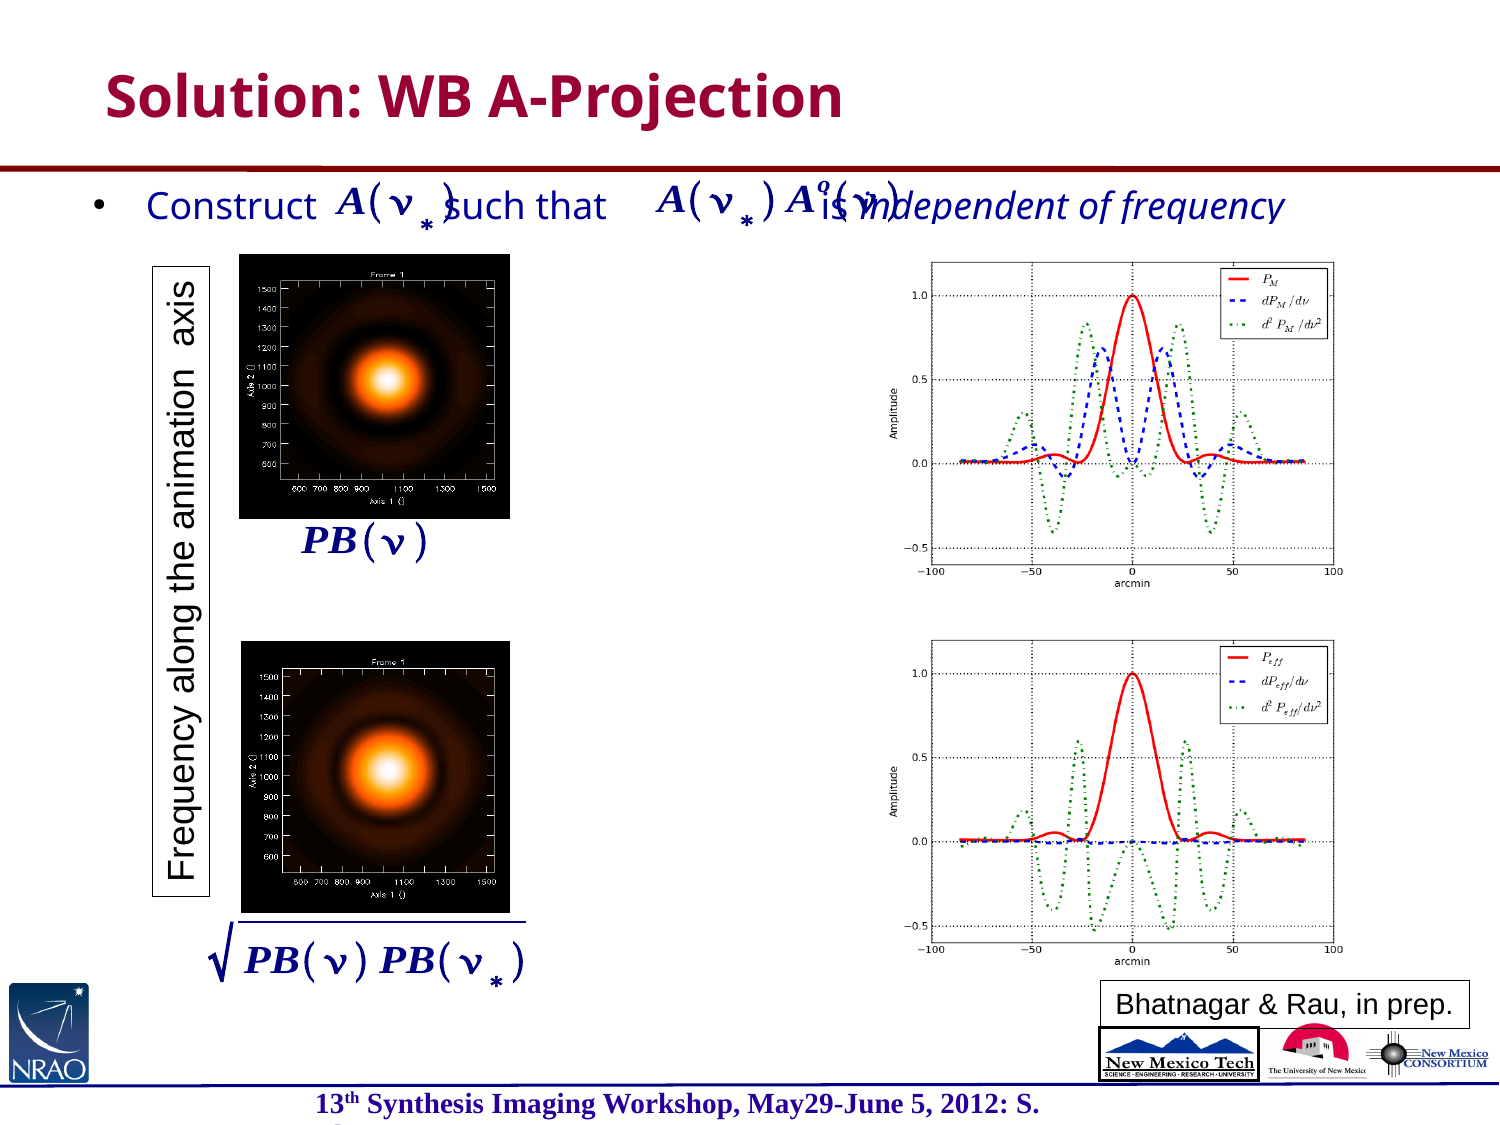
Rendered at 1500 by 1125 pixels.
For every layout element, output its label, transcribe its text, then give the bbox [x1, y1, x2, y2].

text_box Frequency along the animation axis [152, 266, 210, 897]
list Construct such that is independent of frequency [914, 179, 1483, 453]
chart [287, 508, 442, 568]
picture [0, 0, 1500, 166]
chart [196, 918, 538, 995]
list Construct such that is independent of frequency [75, 179, 866, 453]
text_box Bhatnagar & Rau, in prep. [1100, 980, 1470, 1029]
picture [0, 172, 1500, 1125]
picture [1101, 1029, 1257, 1079]
chart [320, 169, 470, 238]
title Solution: WB A-Projection [75, 33, 1426, 157]
picture [470, 172, 640, 179]
chart [640, 165, 914, 235]
